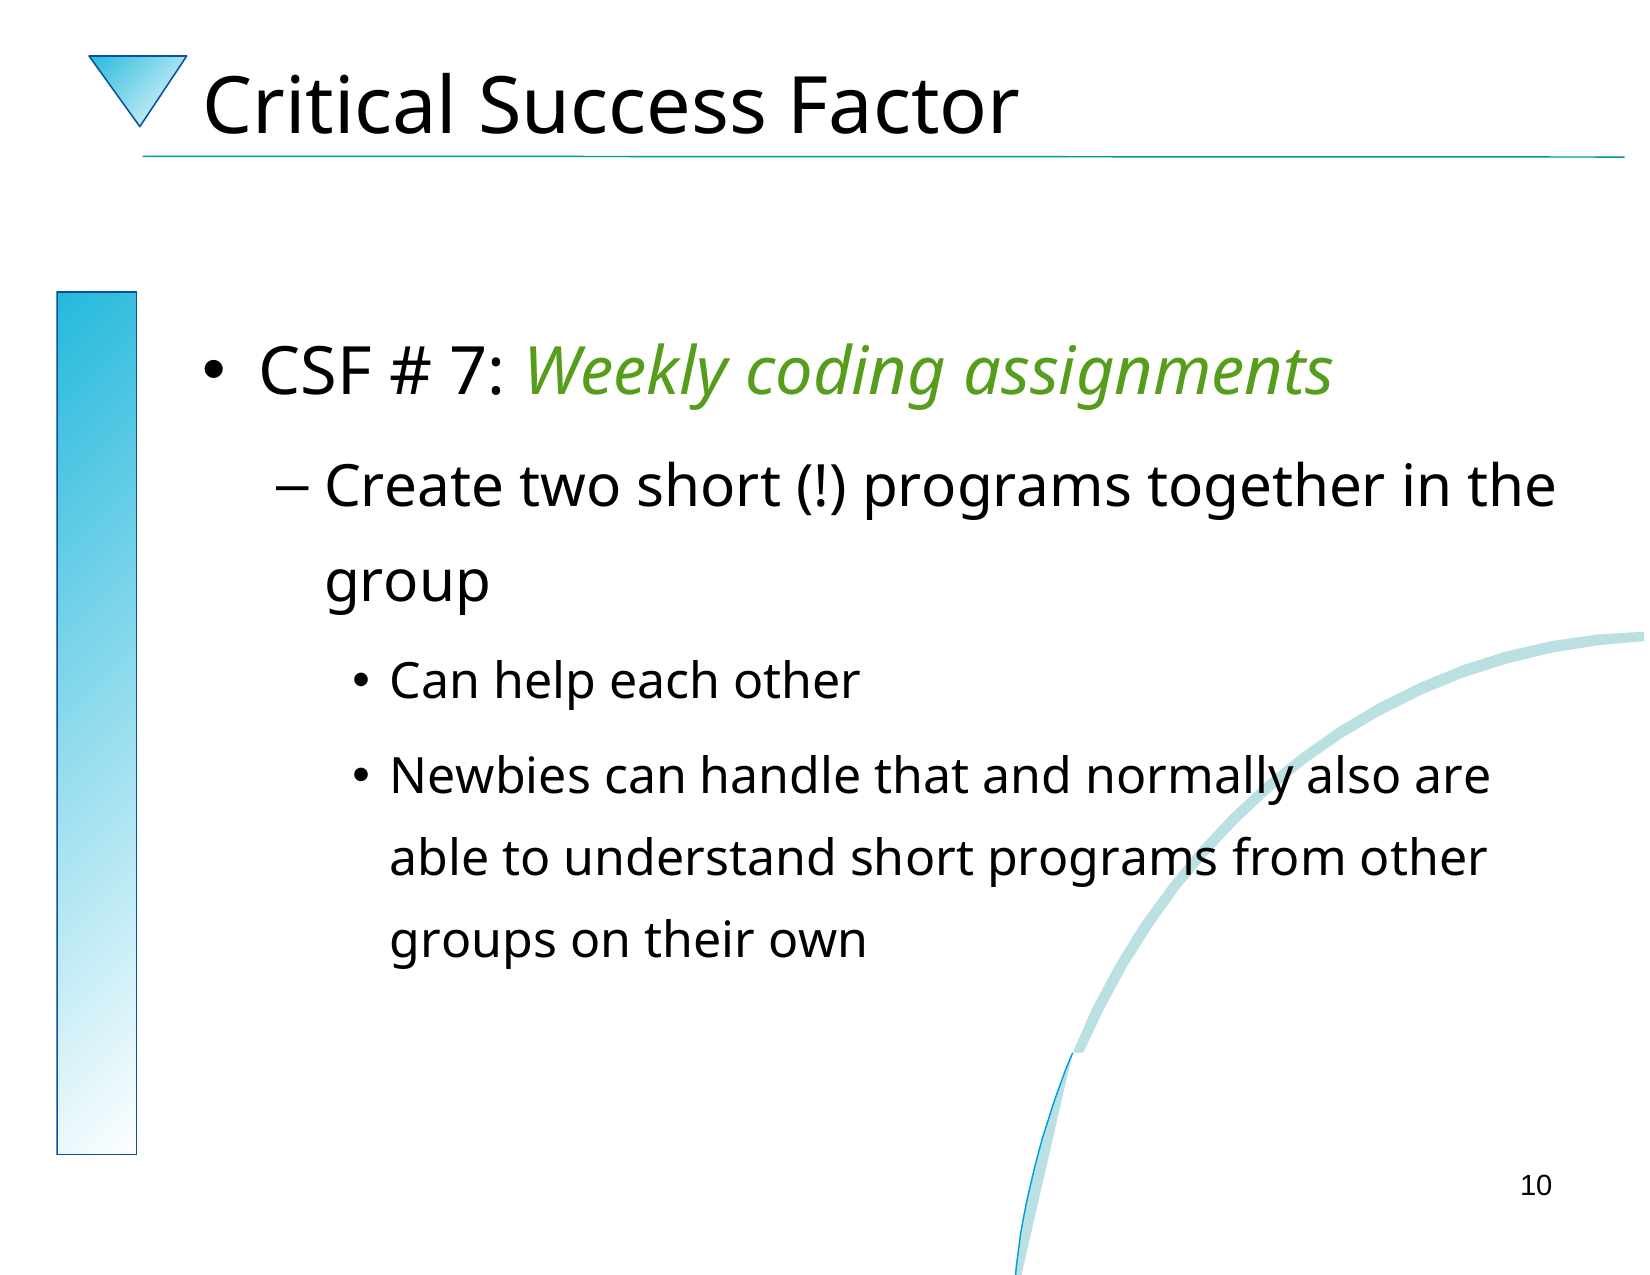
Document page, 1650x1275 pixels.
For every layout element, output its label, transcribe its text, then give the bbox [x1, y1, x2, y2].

title Critical Success Factor [187, 46, 1617, 268]
list CSF # 7: Weekly coding assignments Create two short (!) programs together in the group Can help each other Newbies can handle that and normally also are able to understand short programs from other groups on their own [187, 297, 1617, 1158]
